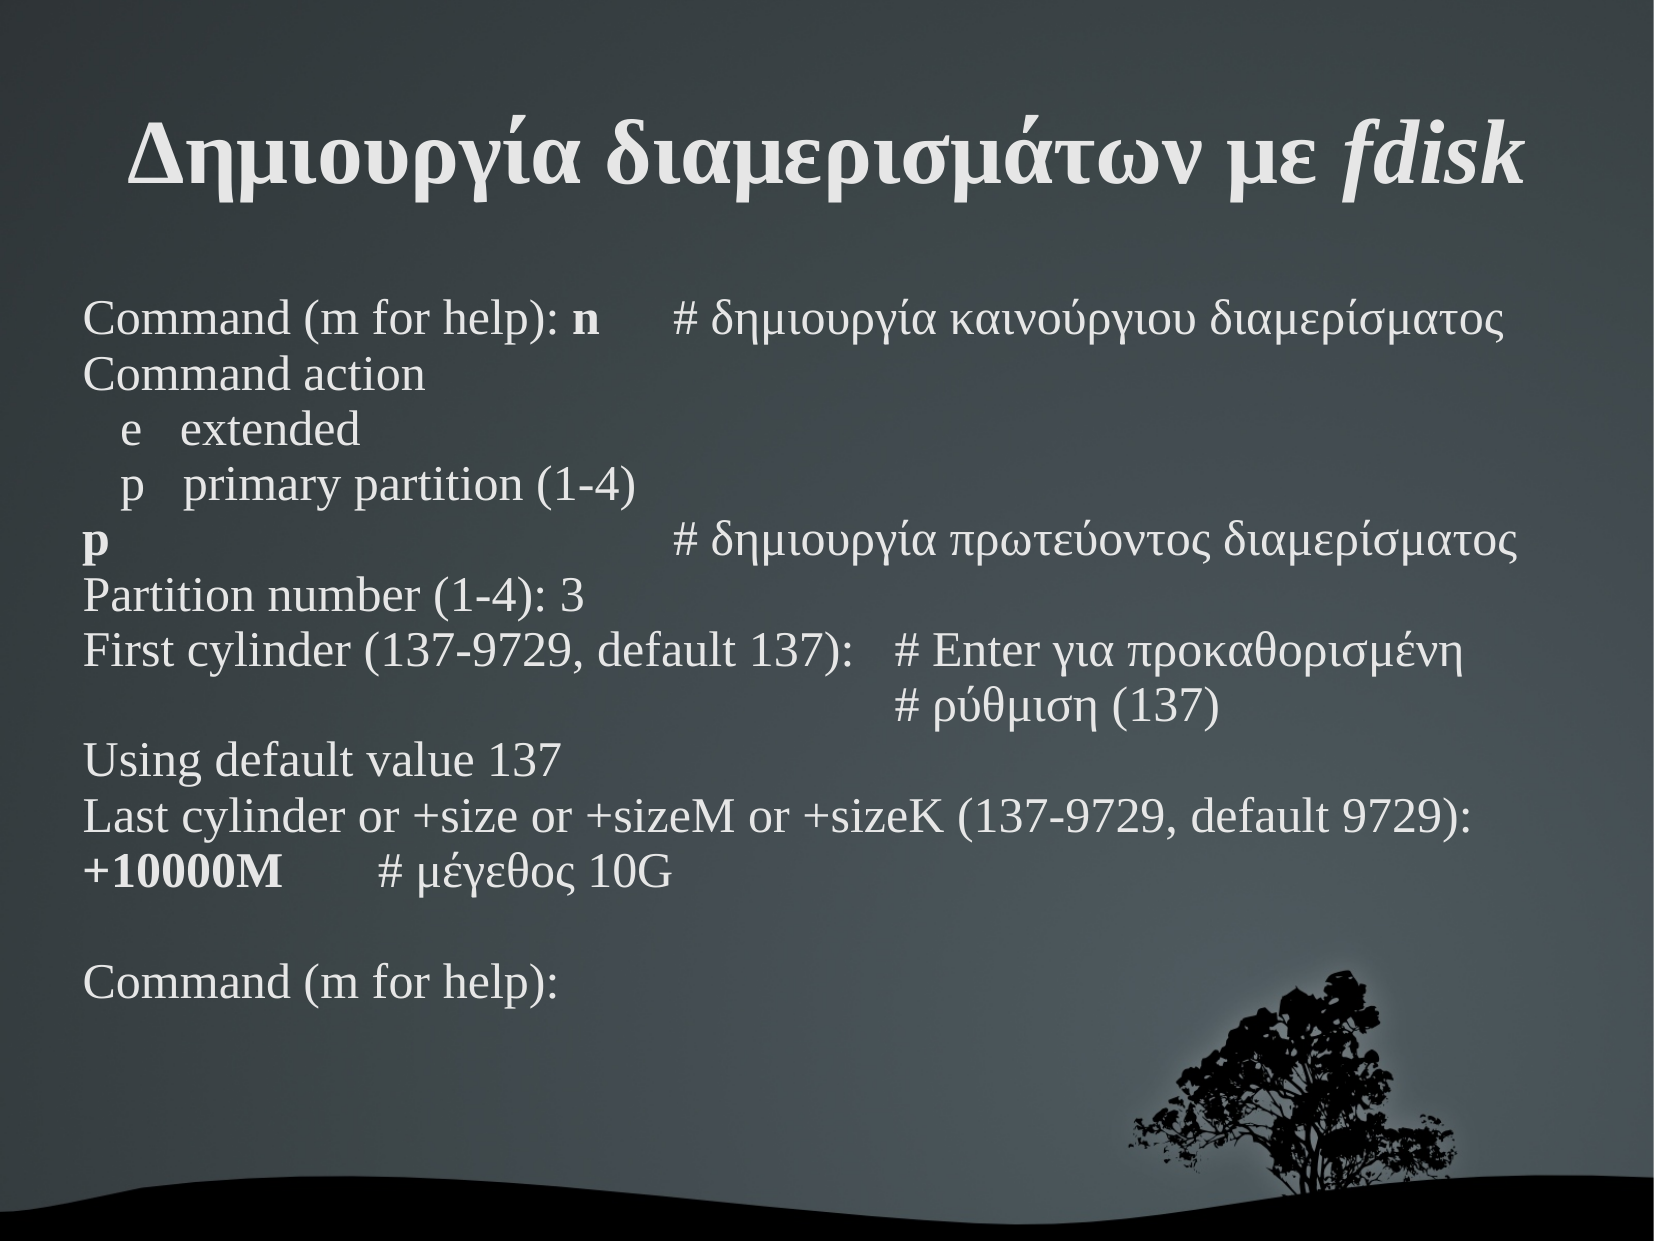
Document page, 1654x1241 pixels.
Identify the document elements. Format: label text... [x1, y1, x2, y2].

title Δημιουργία διαμερισμάτων με fdisk [82, 49, 1572, 257]
picture [0, 0, 1654, 1241]
list Command (m for help): n # δημιουργία καινούργιου διαμερίσματος Command action e extended p primary partition (1-4) p # δημιουργία πρωτεύοντος διαμερίσματος Partition number (1-4): 3 First cylinder (137-9729, default 137): # Enter για προκαθορισμένη # ρύθμιση (137) Using default value 137 Last cylinder or +size or +sizeM or +sizeK (137-9729, default 9729): +10000M # μέγεθος 10G Command (m for help): [82, 290, 1571, 1109]
